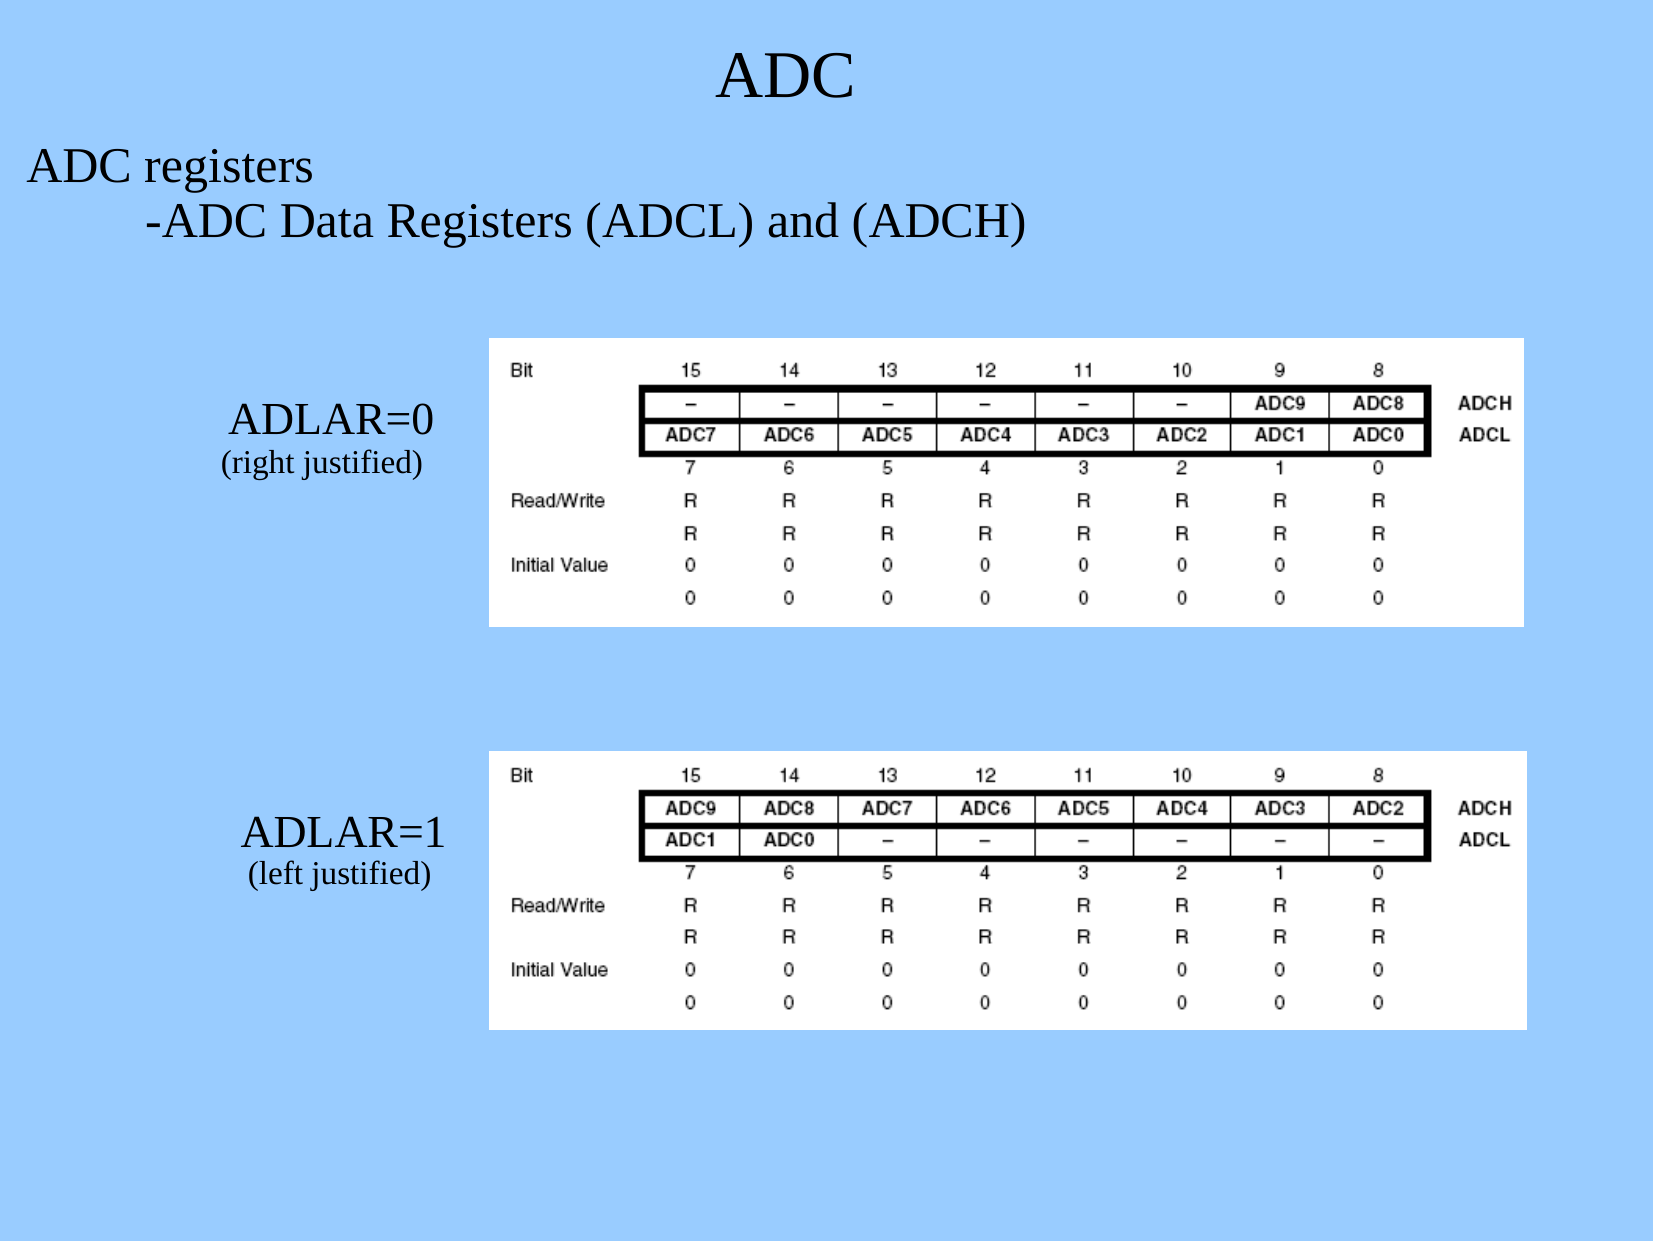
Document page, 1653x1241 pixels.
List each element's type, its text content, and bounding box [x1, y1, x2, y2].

text_box ADC registers -ADC Data Registers (ADCL) and (ADCH) [26, 134, 1206, 245]
picture [489, 338, 1524, 627]
text_box ADC [686, 33, 886, 122]
text_box ADLAR=0 [238, 408, 248, 422]
text_box (left justified) [247, 852, 428, 890]
text_box ADLAR=1 [250, 821, 260, 835]
text_box ADLAR=1 [240, 803, 444, 855]
picture [489, 751, 1527, 1030]
text_box ADLAR=0 [228, 390, 431, 442]
text_box (right justified) [220, 441, 419, 479]
text_box ADLAR=0 [417, 405, 428, 433]
